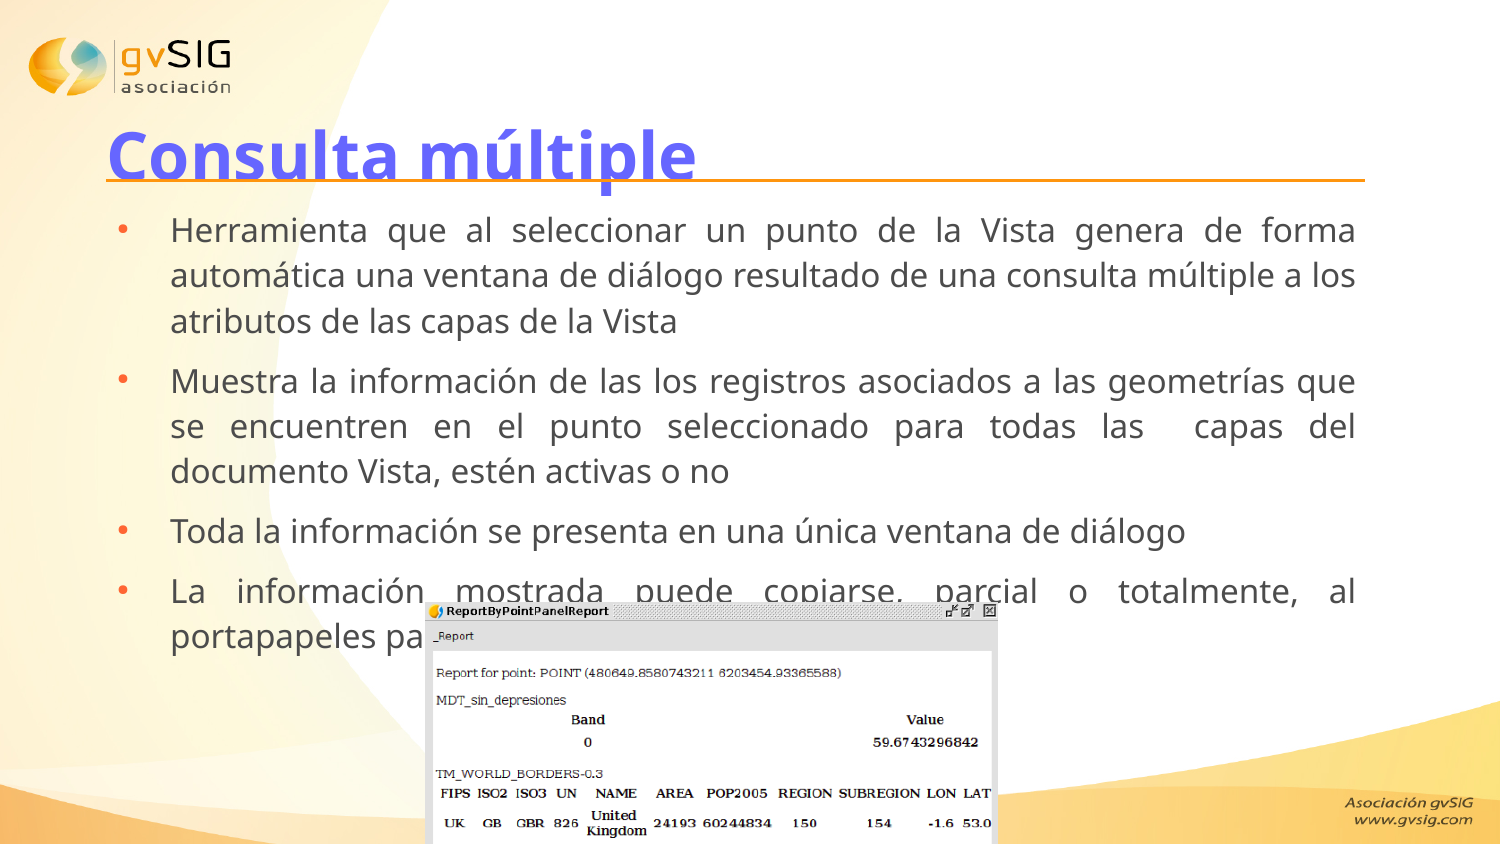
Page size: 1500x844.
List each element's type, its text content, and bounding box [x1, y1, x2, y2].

list Herramienta que al seleccionar un punto de la Vista genera de forma automática una ventana de diálogo resultado de una consulta múltiple a los atributos de las capas de la Vista Muestra la información de las los registros asociados a las geometrías que se encuentren en el punto seleccionado para todas las capas del documento Vista, estén activas o no Toda la información se presenta en una única ventana de diálogo La información mostrada puede copiarse, parcial o totalmente, al portapapeles para su uso fuera de gvSIG Desktop [99, 129, 1359, 770]
title Consulta múltiple [106, 115, 1457, 193]
picture [0, 0, 1500, 844]
